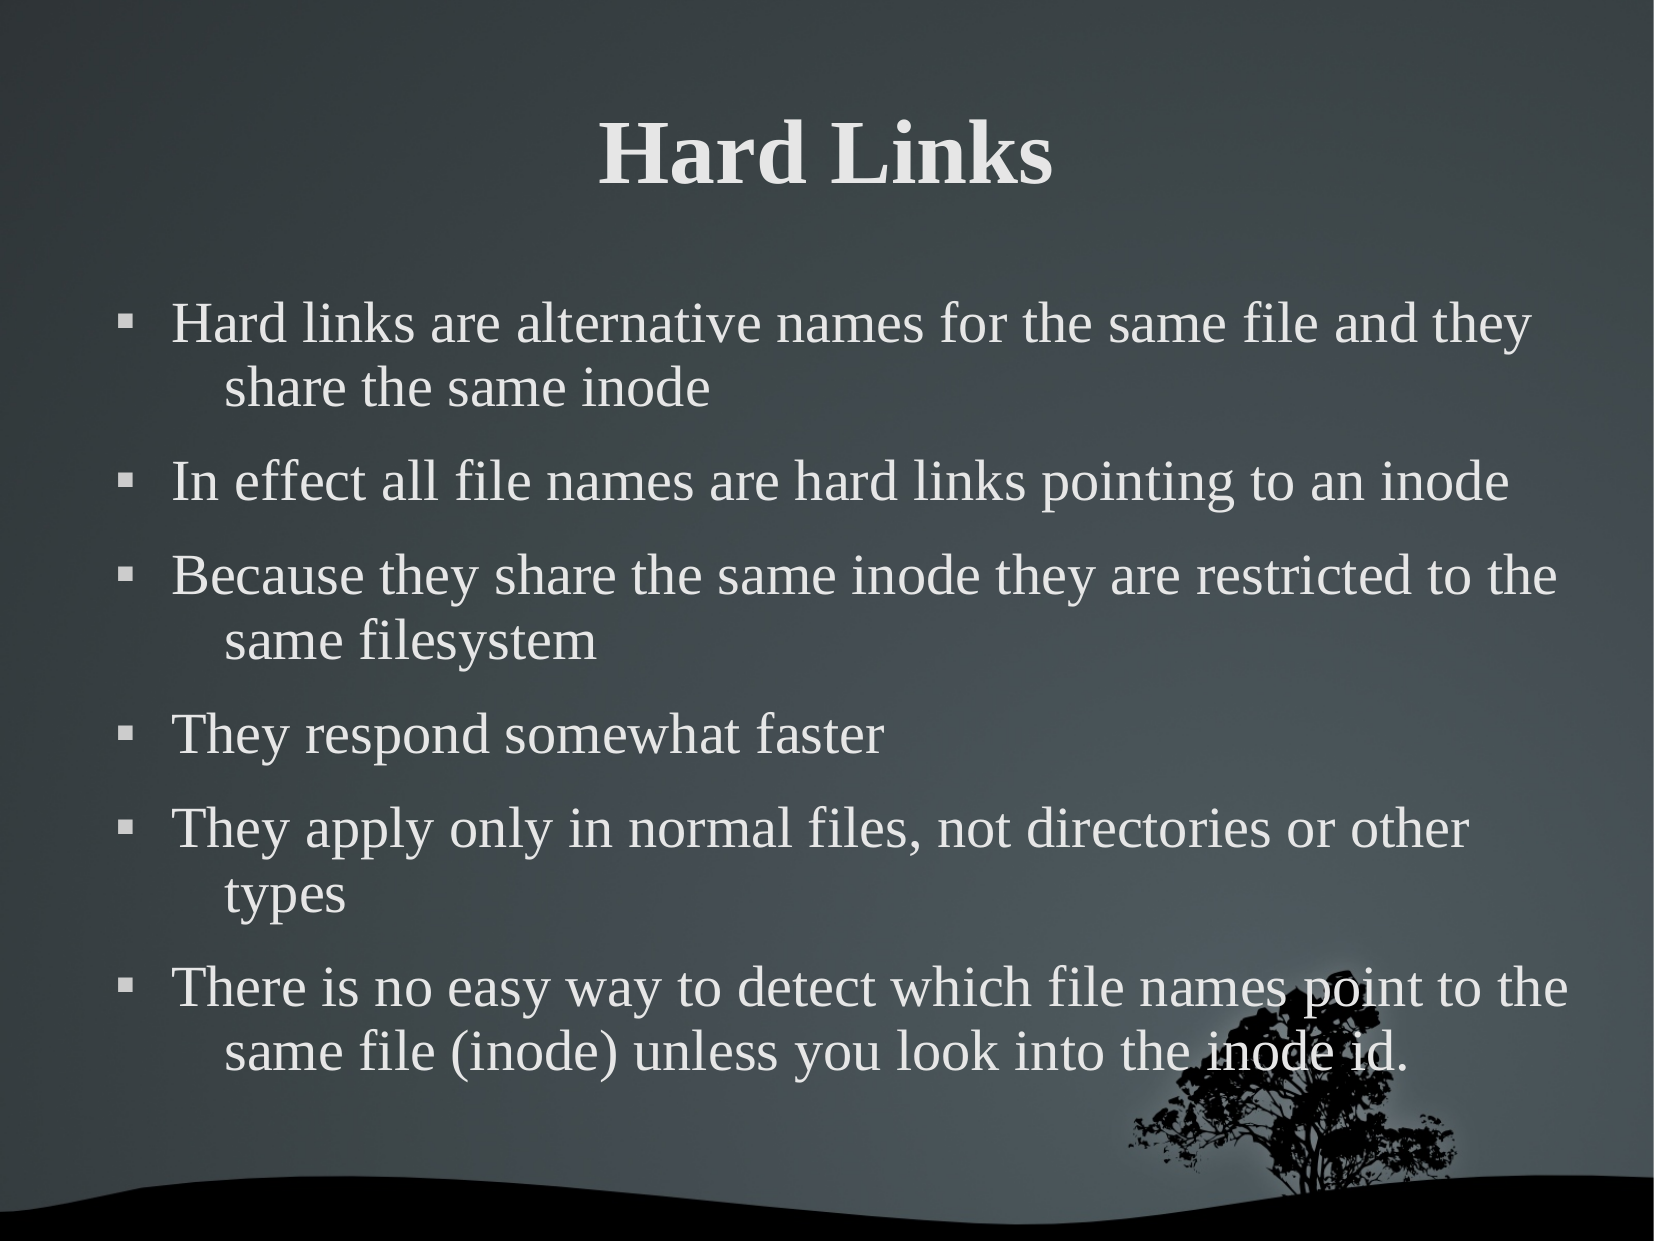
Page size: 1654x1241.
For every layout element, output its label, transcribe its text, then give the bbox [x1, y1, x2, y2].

picture [0, 0, 1654, 1241]
list Hard links are alternative names for the same file and they share the same inode In effect all file names are hard links pointing to an inode Because they share the same inode they are restricted to the same filesystem They respond somewhat faster They apply only in normal files, not directories or other types There is no easy way to detect which file names point to the same file (inode) unless you look into the inode id. [82, 290, 1571, 1188]
title Hard Links [82, 49, 1571, 257]
